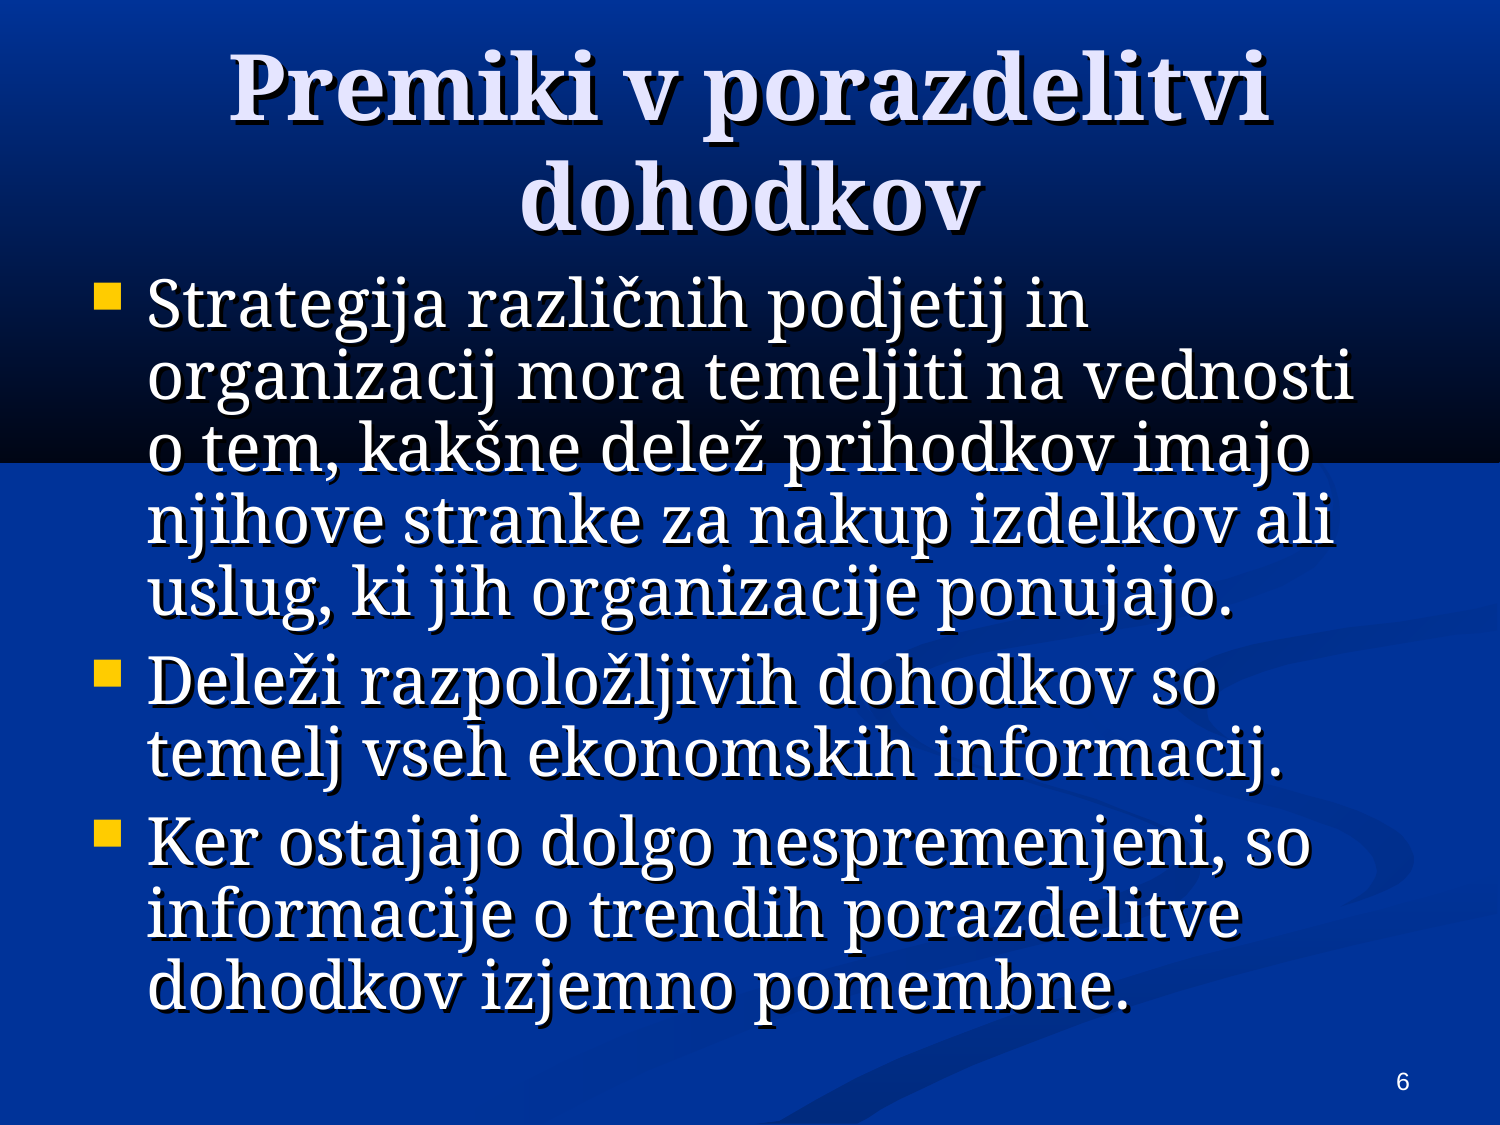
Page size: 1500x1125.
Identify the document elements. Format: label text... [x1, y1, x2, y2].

text_box <number> [1074, 1047, 1426, 1104]
title Premiki v porazdelitvi dohodkov [75, 45, 1426, 233]
list Strategija različnih podjetij in organizacij mora temeljiti na vednosti o tem, kakšne delež prihodkov imajo njihove stranke za nakup izdelkov ali uslug, ki jih organizacije ponujajo. Deleži razpoložljivih dohodkov so temelj vseh ekonomskih informacij. Ker ostajajo dolgo nespremenjeni, so informacije o trendih porazdelitve dohodkov izjemno pomembne. [75, 262, 1426, 1047]
